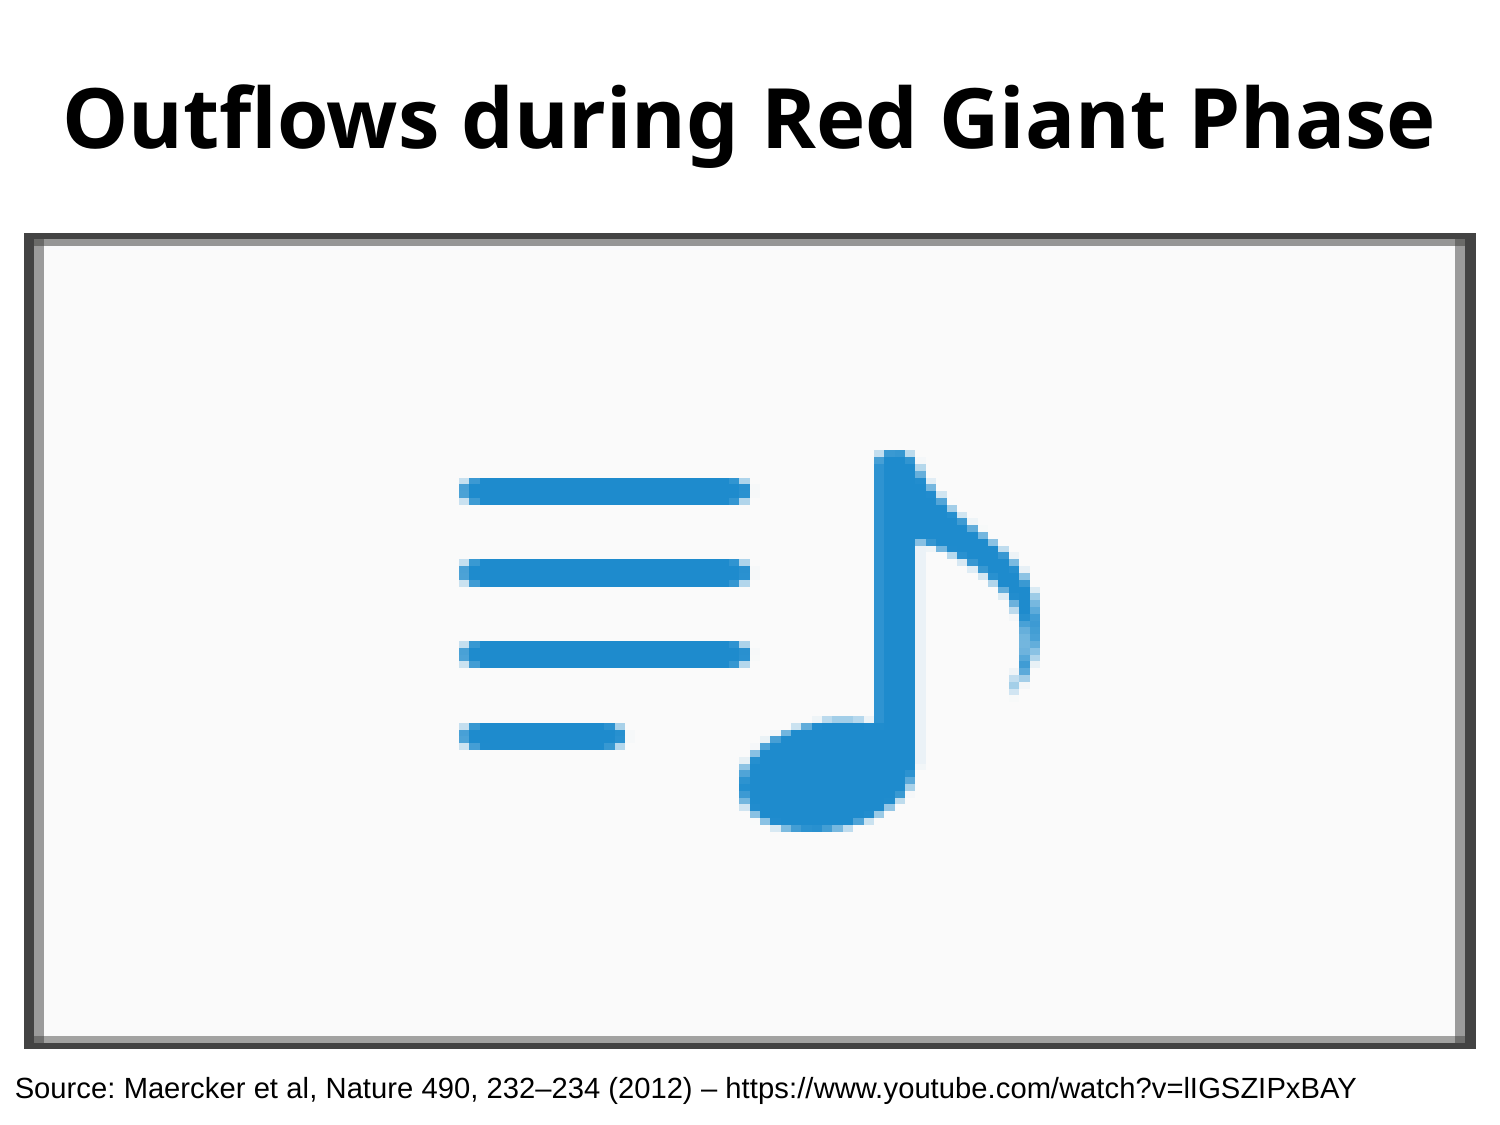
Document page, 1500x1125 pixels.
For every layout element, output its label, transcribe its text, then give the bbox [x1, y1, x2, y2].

title Outflows during Red Giant Phase [30, 22, 1471, 211]
text_box Source: Maercker et al, Nature 490, 232–234 (2012) – https://www.youtube.com/watch?v=lIGSZIPxBAY [0, 1065, 1471, 1113]
text_box [23, 232, 1477, 1051]
